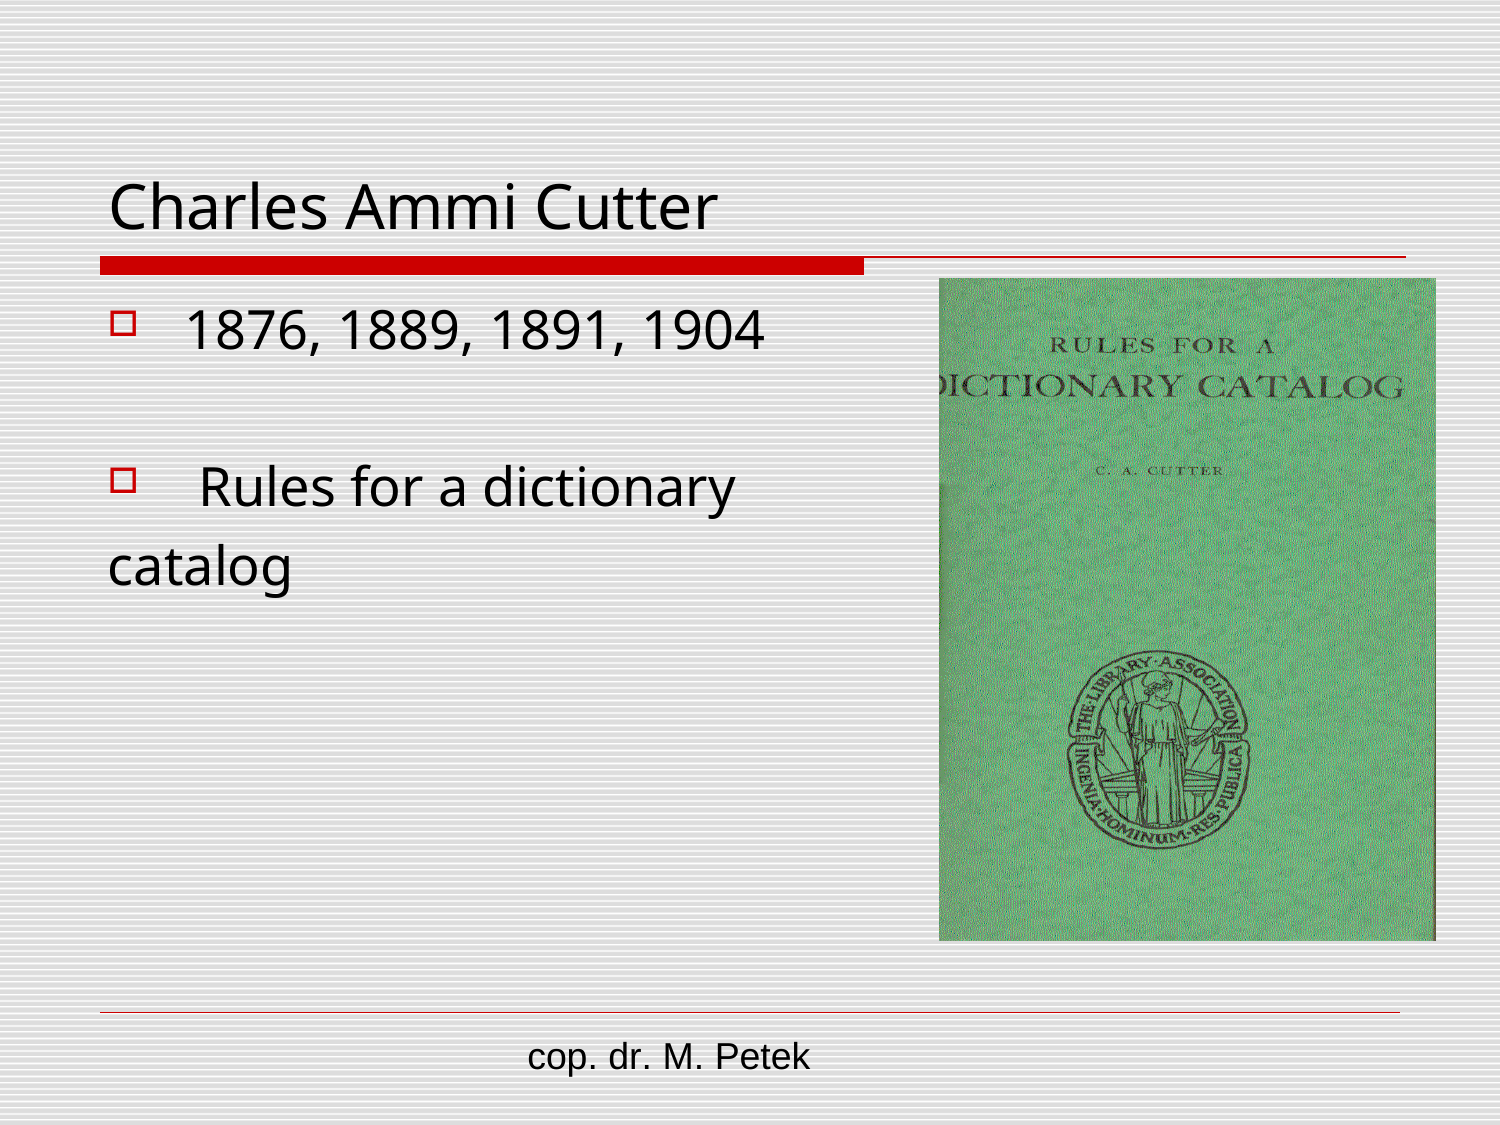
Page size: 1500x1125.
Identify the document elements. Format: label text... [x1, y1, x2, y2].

list 1876, 1889, 1891, 1904 Rules for a dictionary catalog [92, 287, 837, 988]
list [837, 262, 1500, 1006]
picture [0, 0, 1500, 1125]
picture [939, 278, 1436, 941]
title Charles Ammi Cutter [94, 49, 1407, 250]
